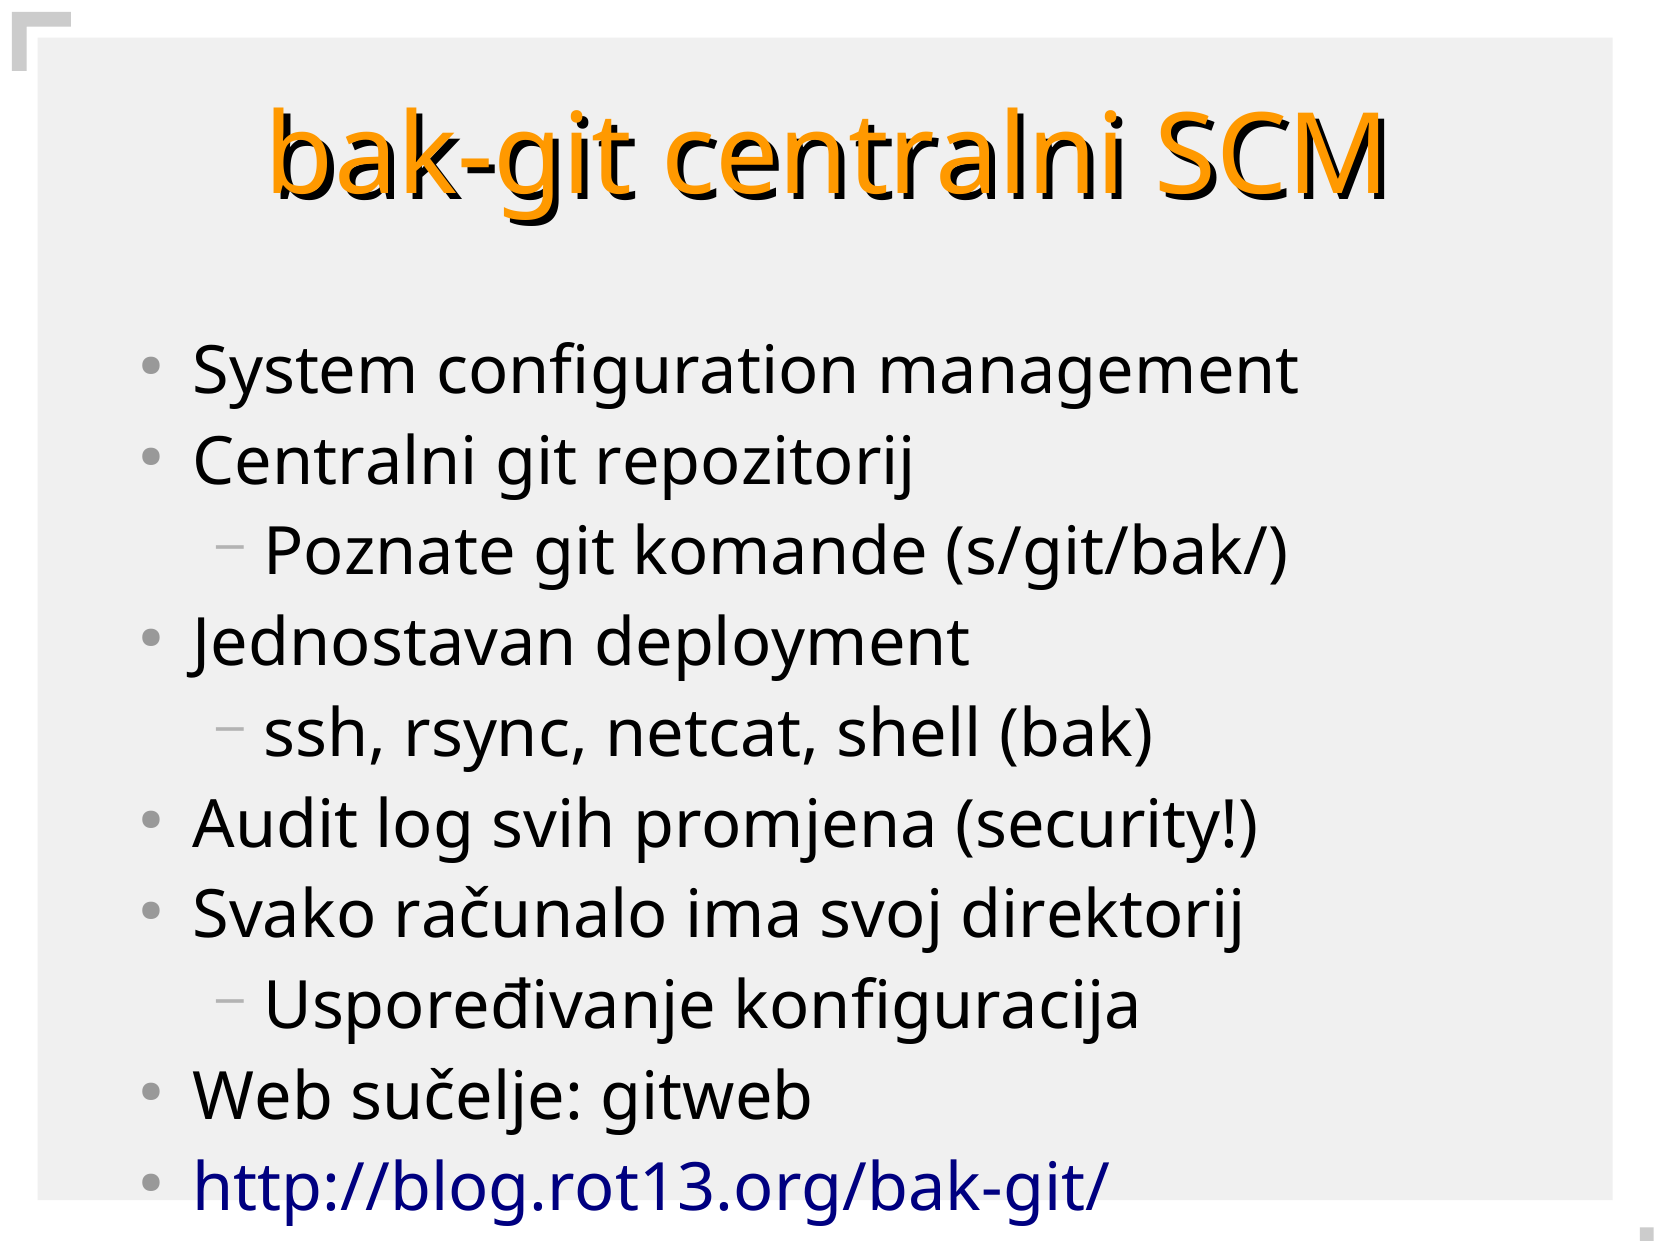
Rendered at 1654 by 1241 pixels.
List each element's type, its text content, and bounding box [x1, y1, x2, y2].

list System configuration management Centralni git repozitorij Poznate git komande (s/git/bak/) Jednostavan deployment ssh, rsync, netcat, shell (bak) Audit log svih promjena (security!) Svako računalo ima svoj direktorij Uspoređivanje konfiguracija Web sučelje: gitweb http://blog.rot13.org/bak-git/ [121, 322, 1561, 1132]
title bak-git centralni SCM [121, 84, 1534, 216]
